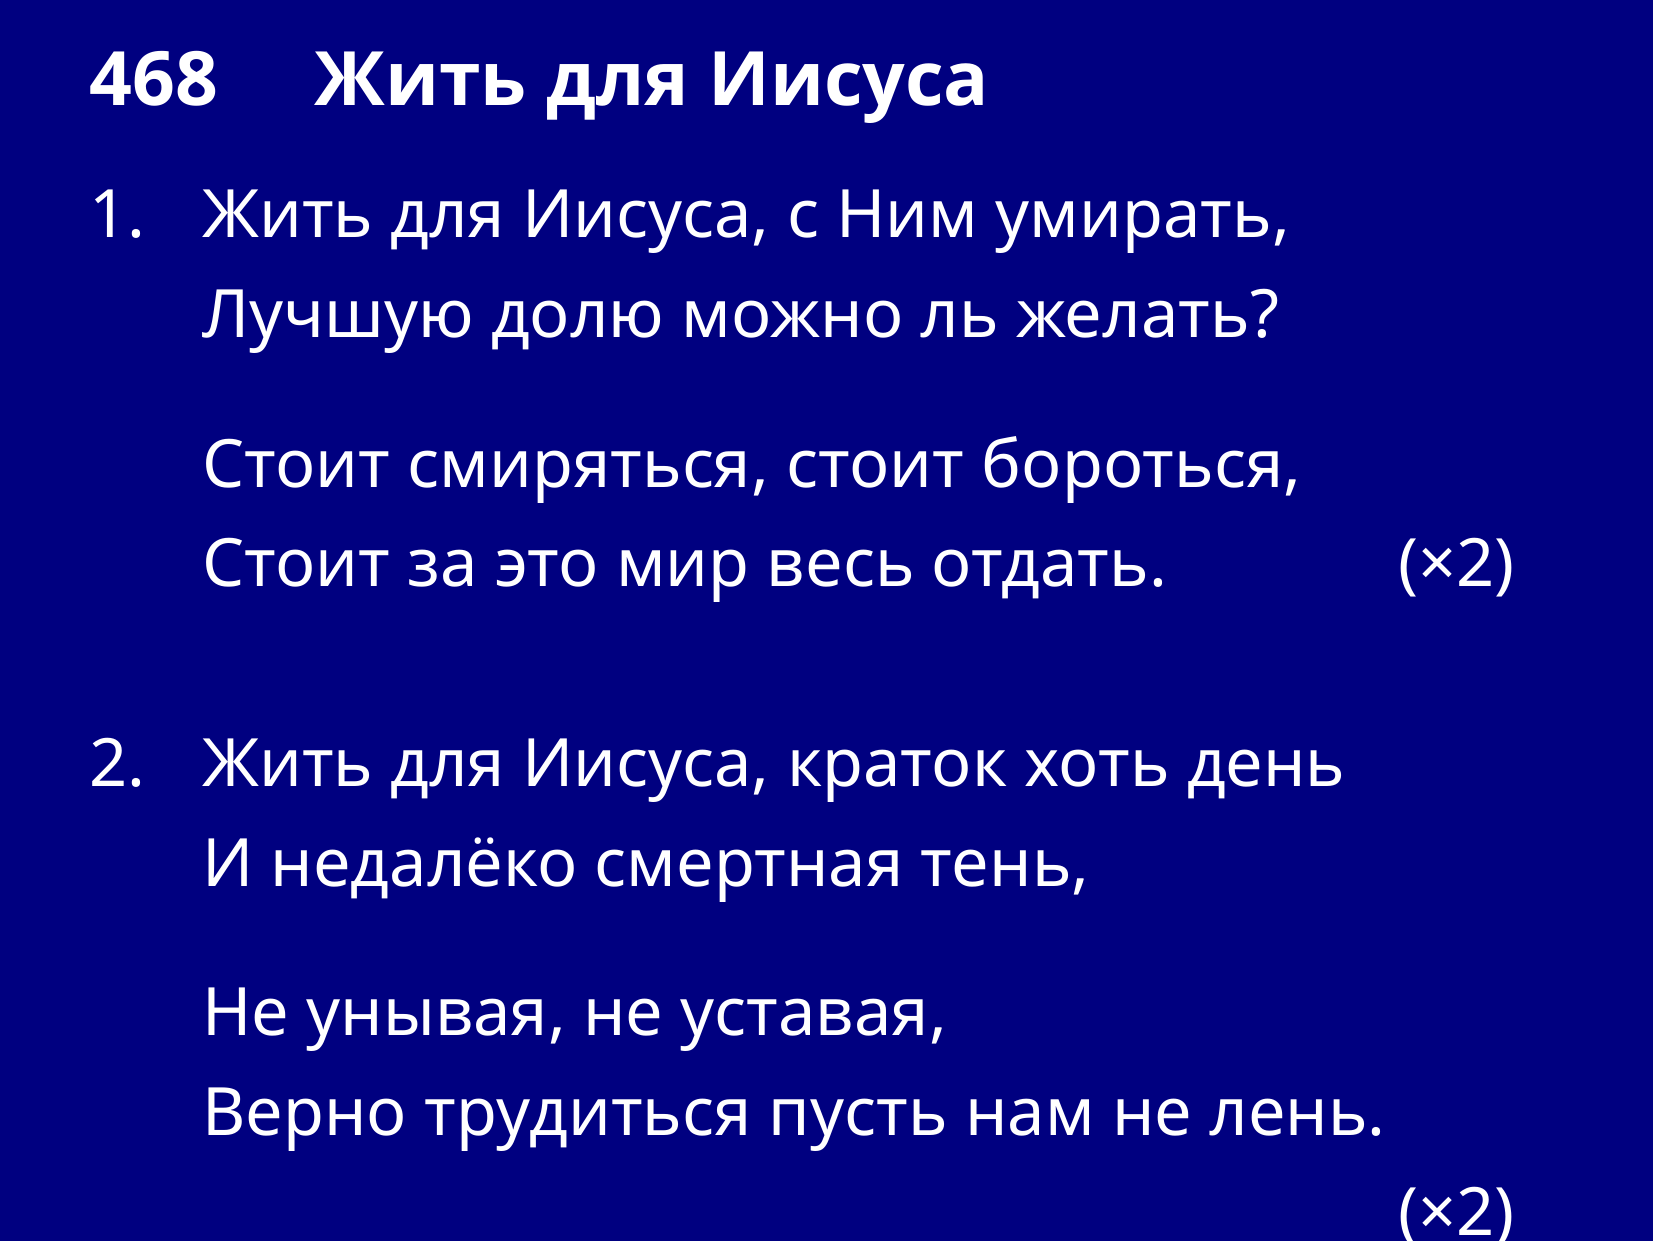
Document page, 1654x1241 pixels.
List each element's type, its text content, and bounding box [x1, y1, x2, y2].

text_box 1. Жить для Иисуса, с Ним умирать, Лучшую долю можно ль желать? Стоит смиряться, стоит бороться, Стоит за это мир весь отдать. (×2) 2. Жить для Иисуса, краток хоть день И недалёко смертная тень, Не унывая, не уставая, Верно трудиться пусть нам не лень. (×2) [75, 150, 1576, 1163]
text_box 468 Жить для Иисуса [75, 18, 1576, 131]
